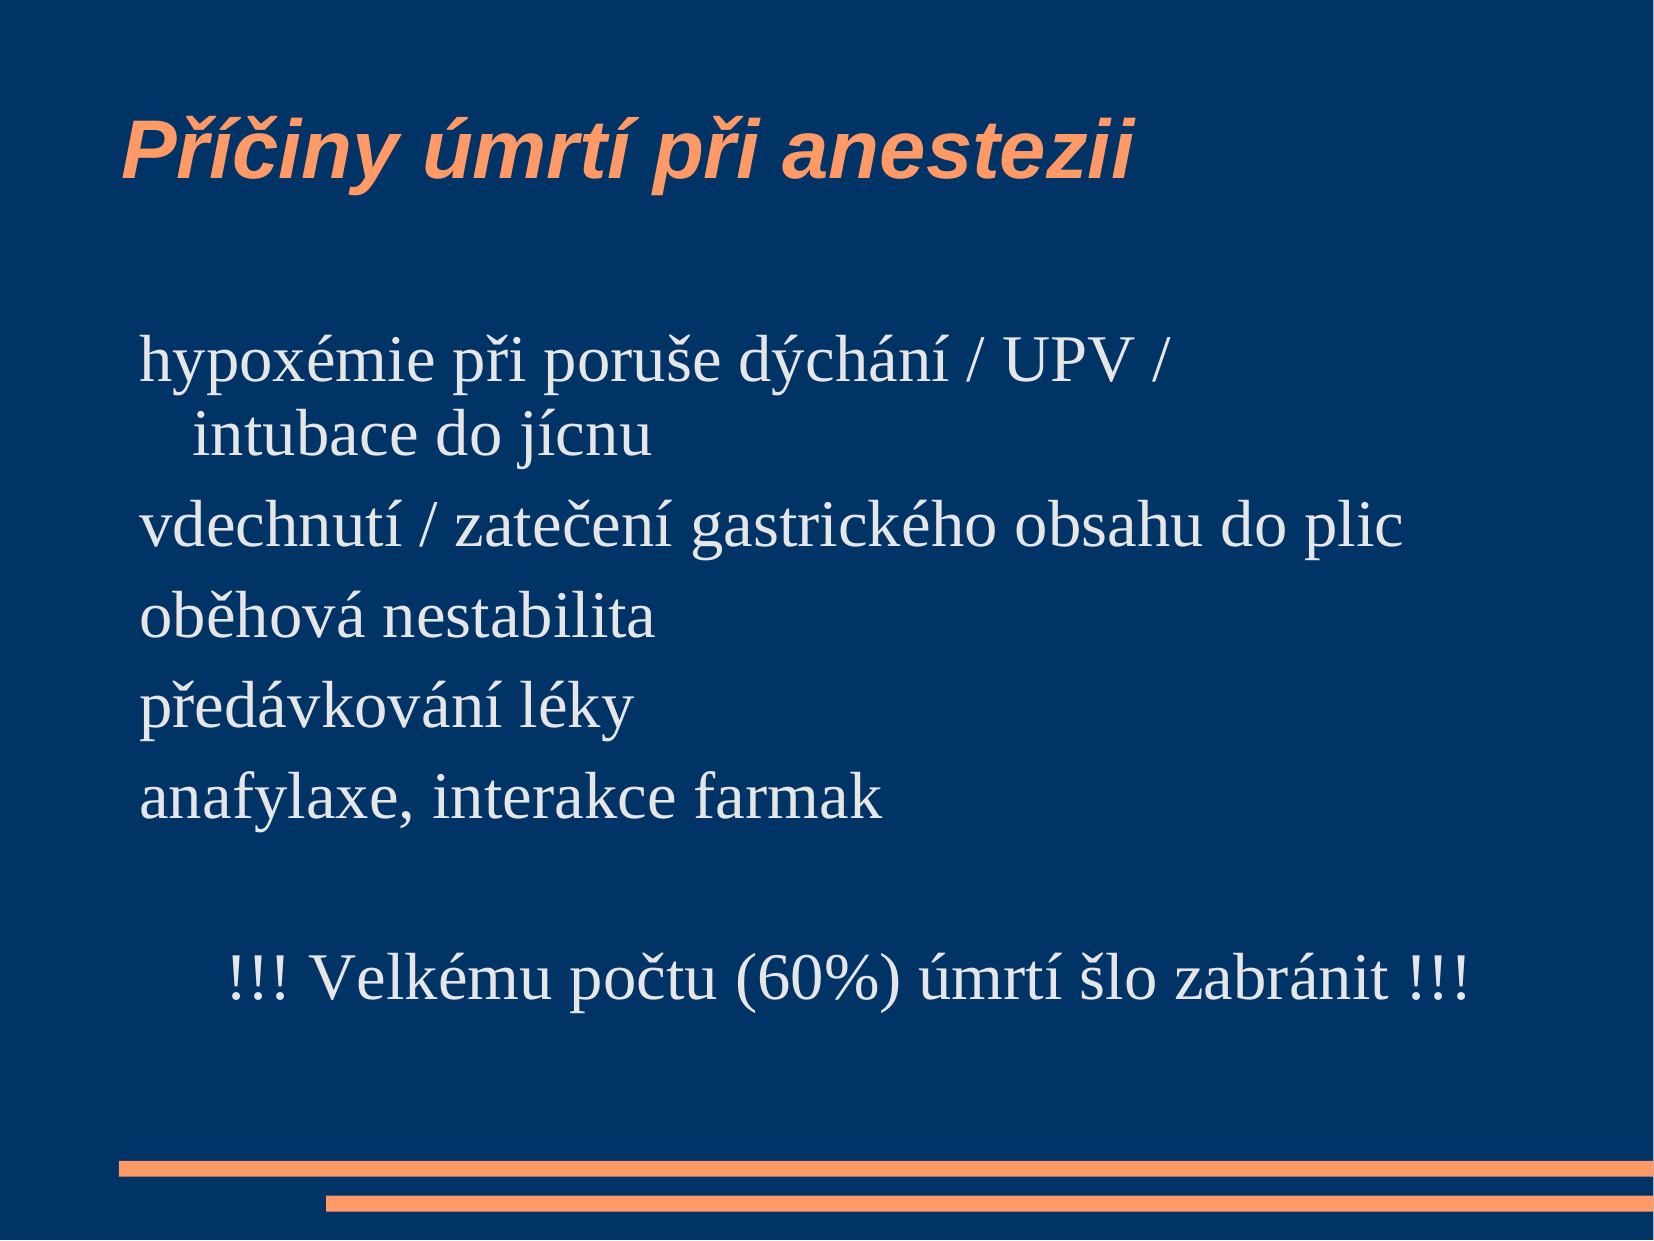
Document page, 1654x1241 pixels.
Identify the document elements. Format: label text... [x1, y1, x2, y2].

list hypoxémie při poruše dýchání / UPV / intubace do jícnu vdechnutí / zatečení gastrického obsahu do plic oběhová nestabilita předávkování léky anafylaxe, interakce farmak !!! Velkému počtu (60%) úmrtí šlo zabránit !!! [121, 322, 1561, 1132]
title Příčiny úmrtí při anestezii [121, 46, 1534, 254]
